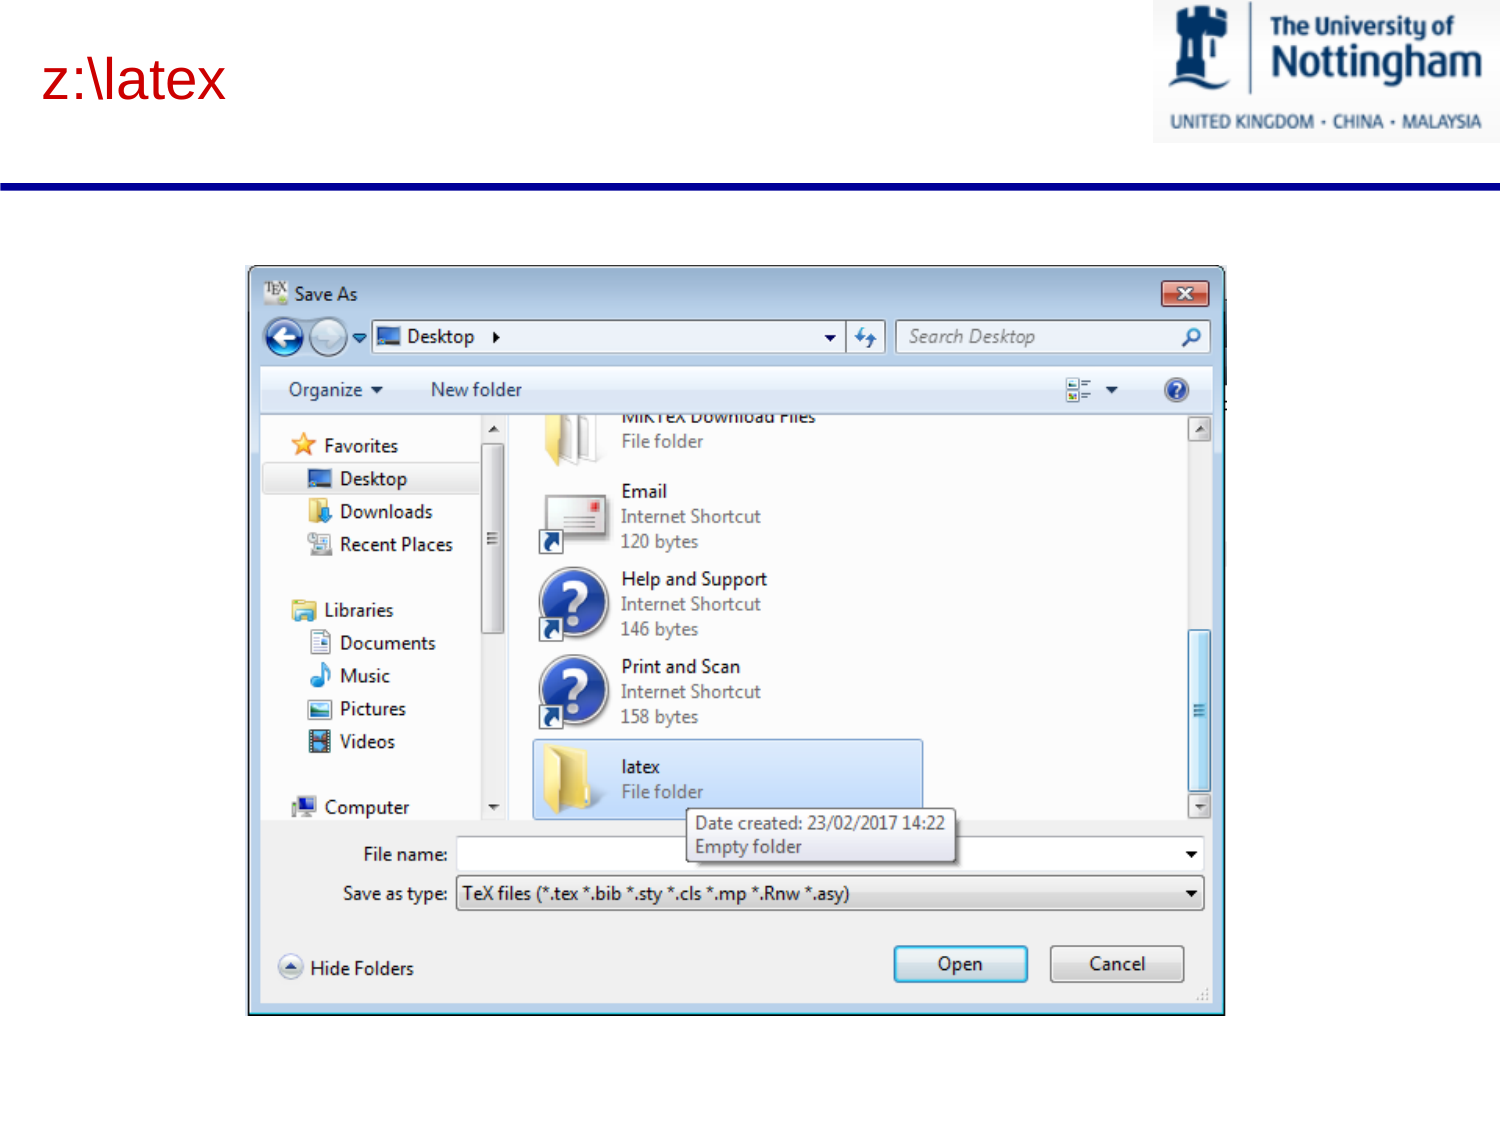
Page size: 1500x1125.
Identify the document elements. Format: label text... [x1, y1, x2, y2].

text_box z:\latex [27, 39, 1147, 222]
picture [245, 265, 1227, 1016]
picture [1153, 0, 1500, 143]
